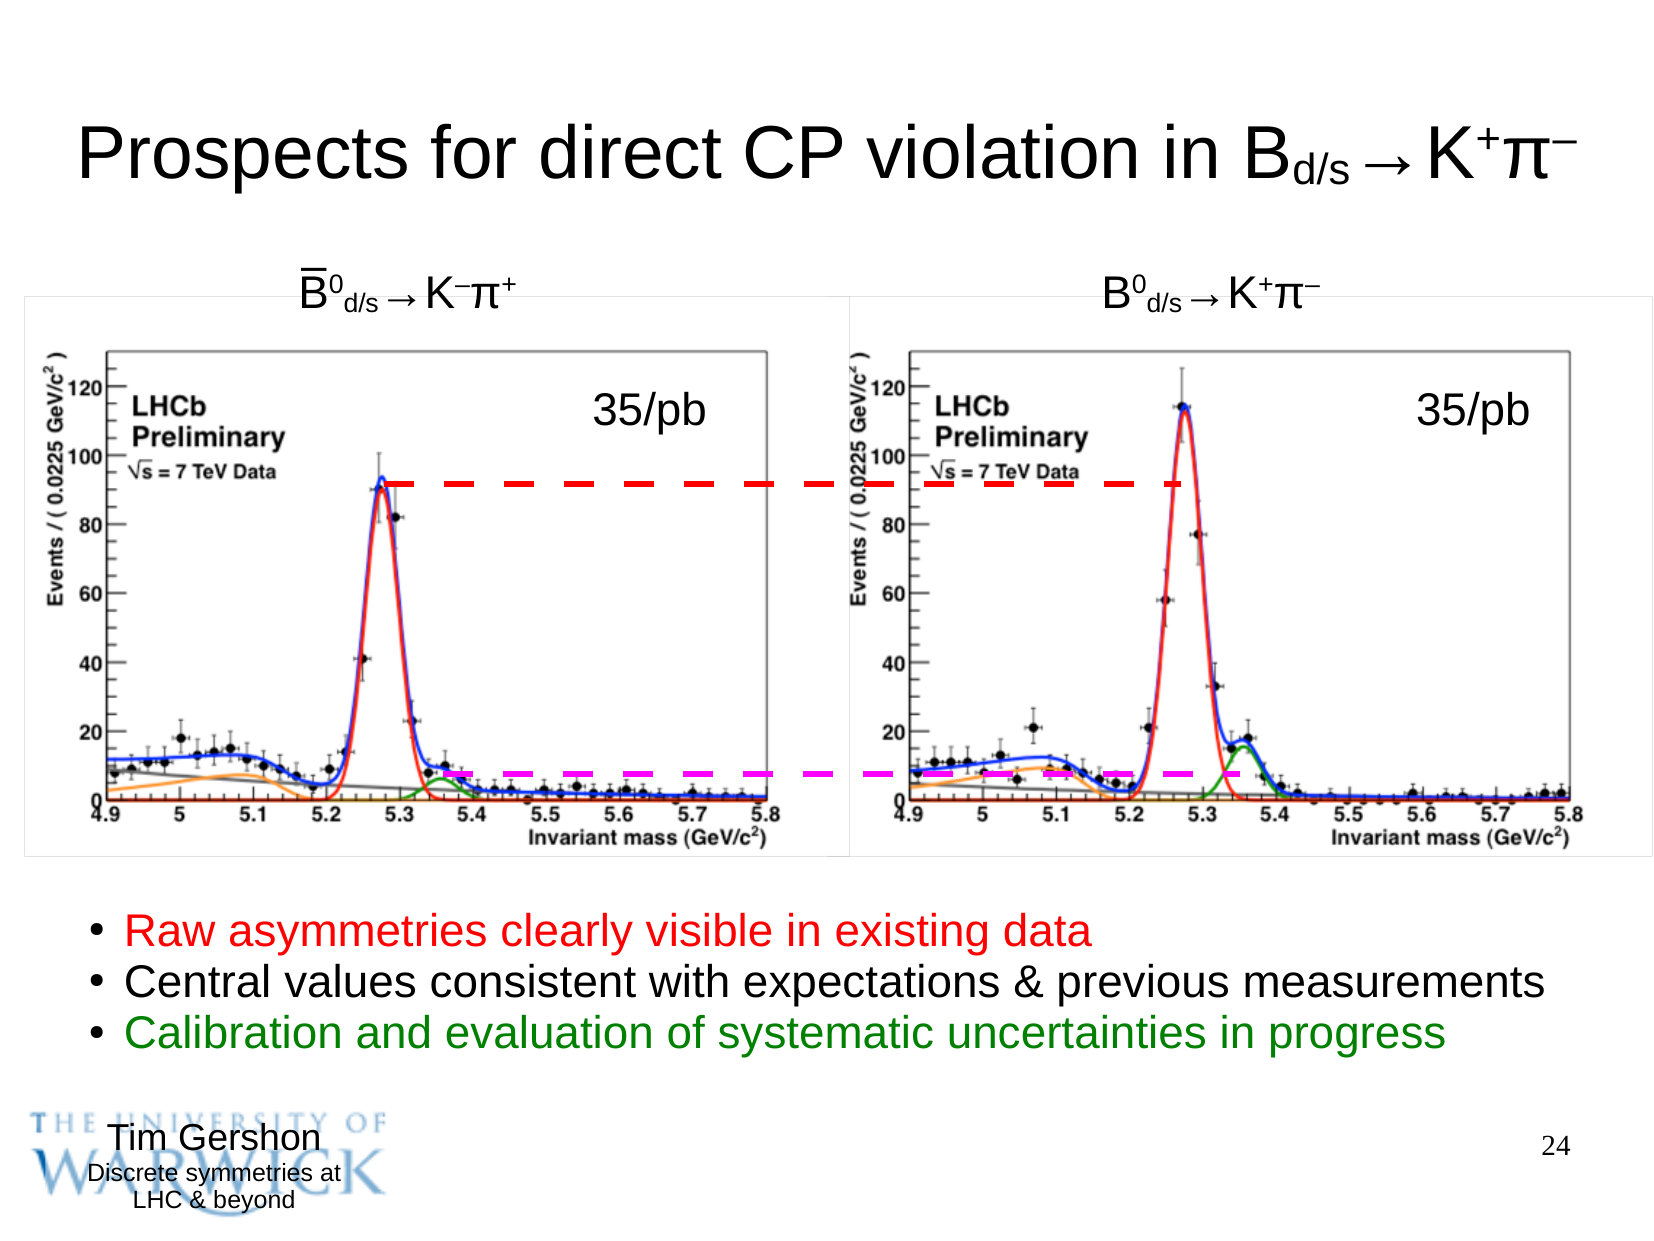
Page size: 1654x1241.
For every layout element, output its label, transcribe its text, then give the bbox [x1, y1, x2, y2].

picture [23, 295, 1654, 858]
title Prospects for direct CP violation in Bd/s→K+π– [70, 56, 1583, 250]
text_box 35/pb [1387, 376, 1560, 443]
text_box Raw asymmetries clearly visible in existing data Central values consistent with expectations & previous measurements Calibration and evaluation of systematic uncertainties in progress [38, 897, 1616, 1067]
text_box – [286, 232, 367, 299]
text_box B0d/s→K+π– [1080, 260, 1341, 343]
picture [19, 1106, 406, 1232]
text_box B0d/s→K–π+ [277, 259, 538, 343]
text_box Tim Gershon Discrete symmetries at LHC & beyond [45, 1108, 383, 1222]
text_box 35/pb [561, 376, 739, 443]
